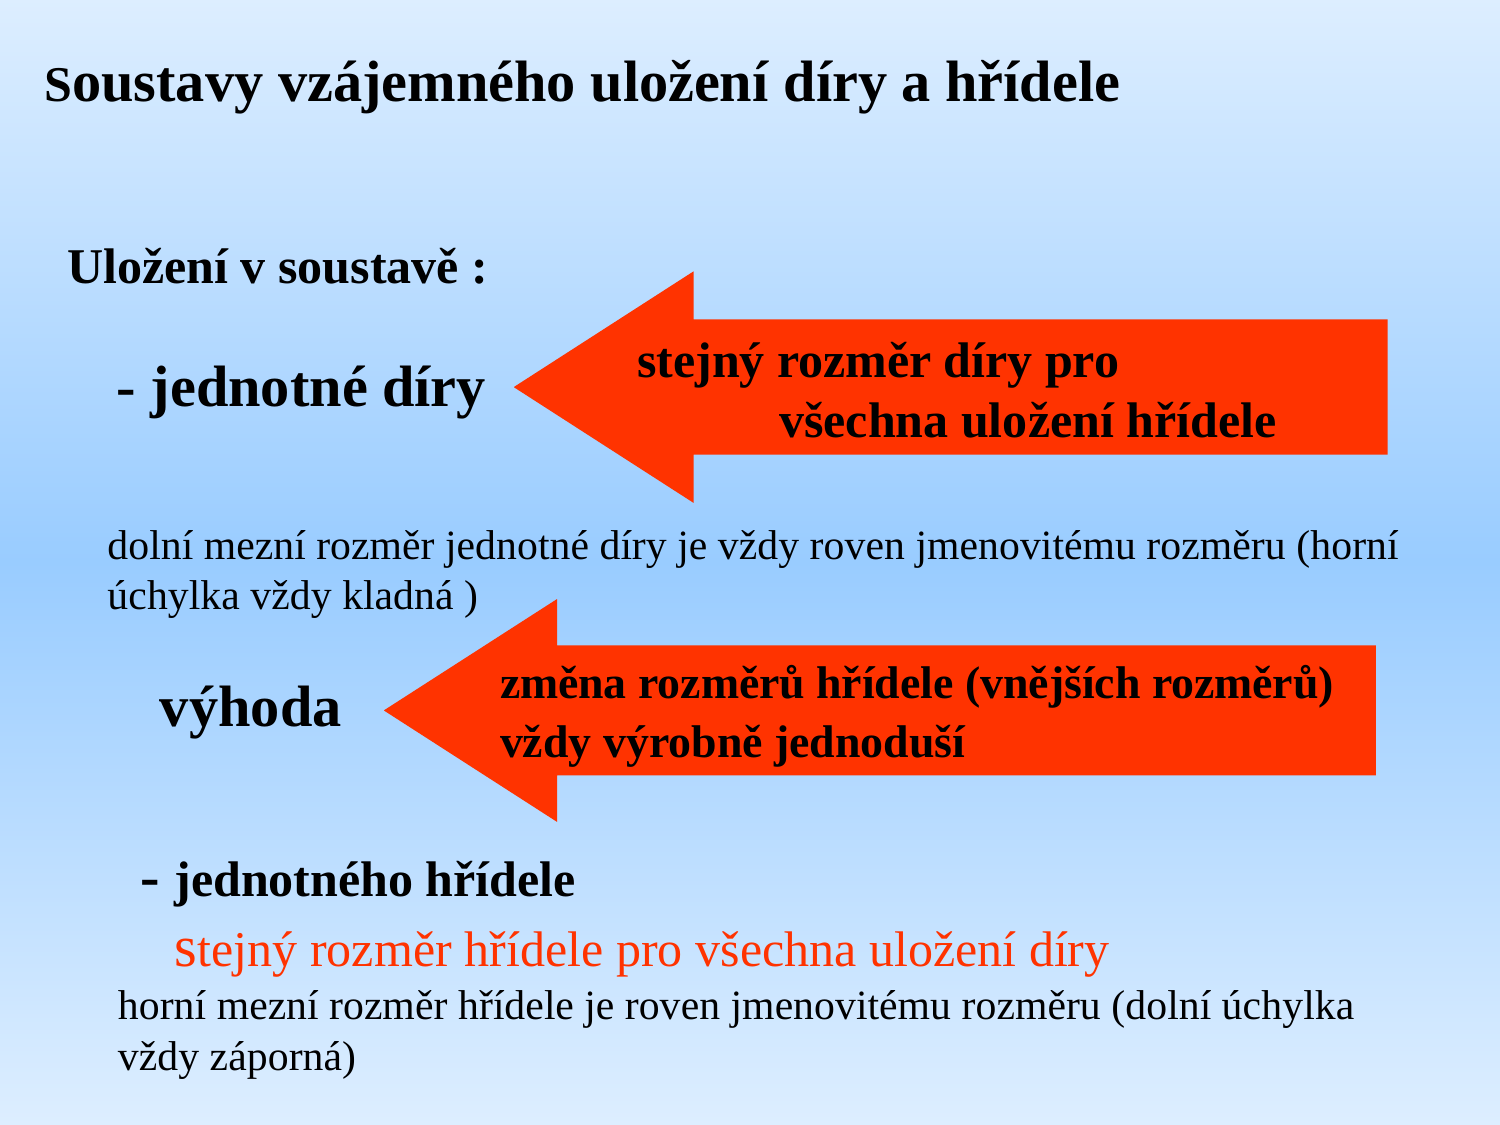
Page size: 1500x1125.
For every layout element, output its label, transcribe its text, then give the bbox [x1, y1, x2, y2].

text_box stejný rozměr díry pro všechna uložení hřídele [513, 271, 1388, 503]
text_box Soustavy vzájemného uložení díry a hřídele Uložení v soustavě : - jednotné díry dolní mezní rozměr jednotné díry je vždy roven jmenovitému rozměru (horní úchylka vždy kladná ) výhoda - jednotného hřídele stejný rozměr hřídele pro všechna uložení díry horní mezní rozměr hřídele je roven jmenovitému rozměru (dolní úchylka vždy záporná) [29, 35, 1500, 1125]
text_box změna rozměrů hřídele (vnějších rozměrů) vždy výrobně jednoduší [383, 599, 1377, 822]
